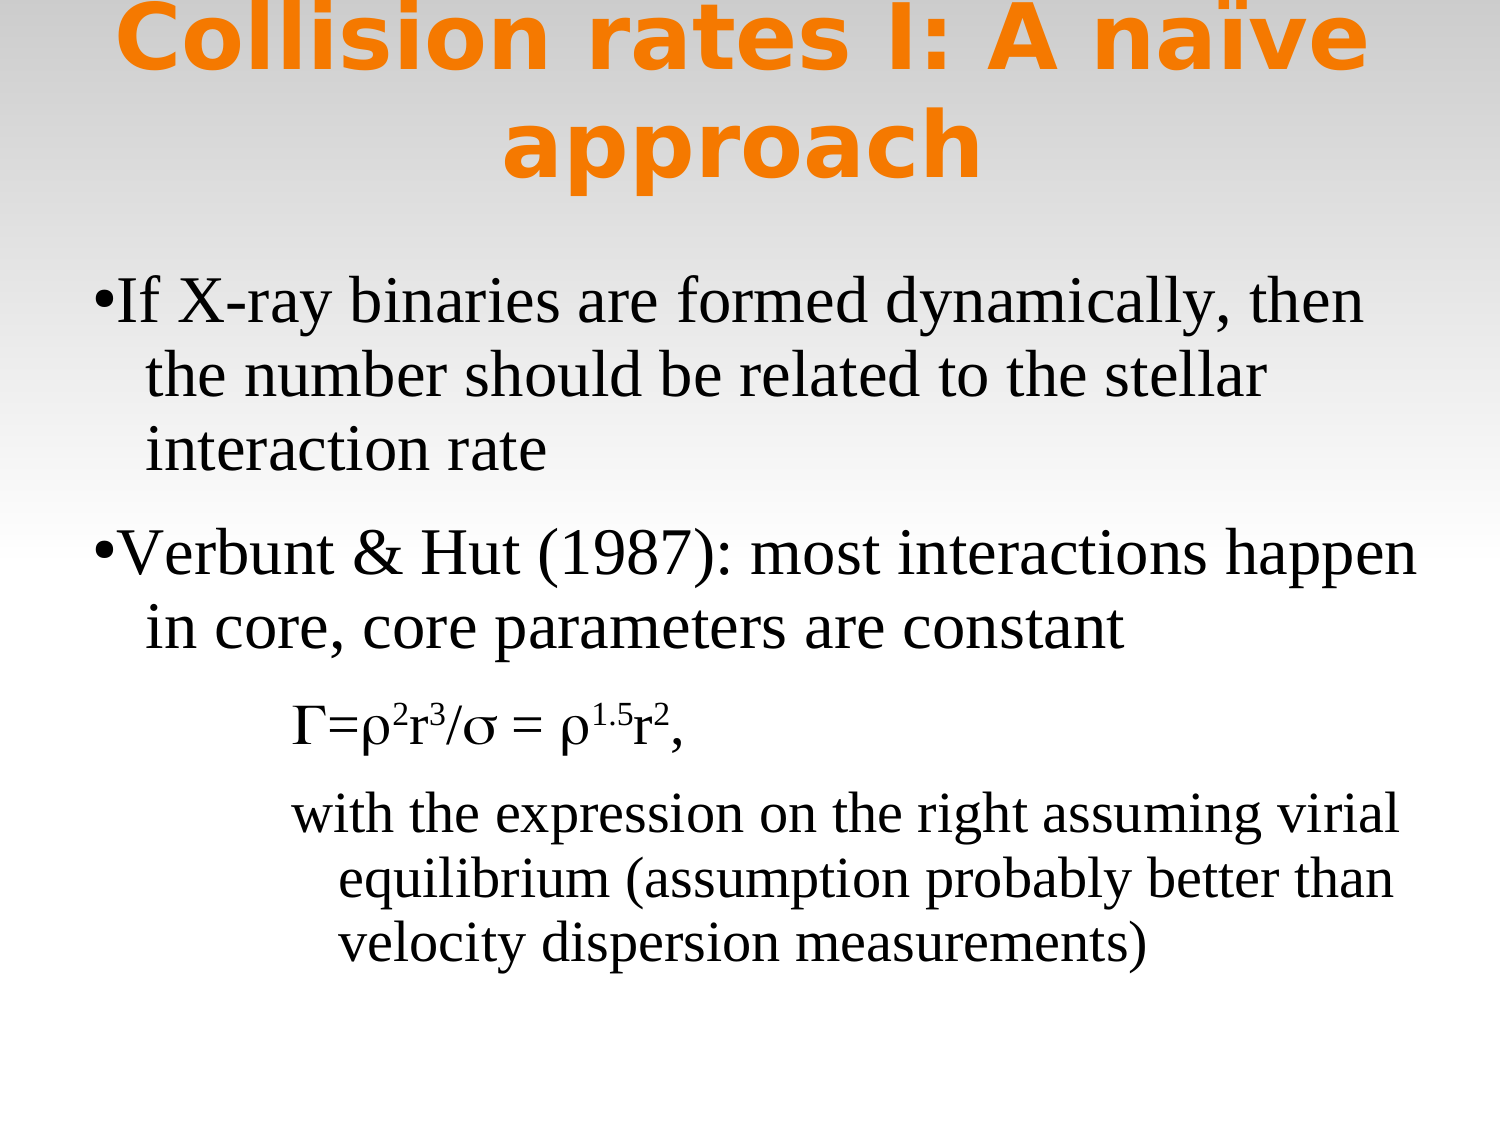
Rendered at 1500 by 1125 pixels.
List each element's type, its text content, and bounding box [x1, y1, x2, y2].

list If X-ray binaries are formed dynamically, then the number should be related to the stellar interaction rate Verbunt & Hut (1987): most interactions happen in core, core parameters are constant G=r2r3/s = r1.5r2, with the expression on the right assuming virial equilibrium (assumption probably better than velocity dispersion measurements) [75, 263, 1425, 1038]
title Collision rates I: A naïve approach [69, 0, 1418, 199]
